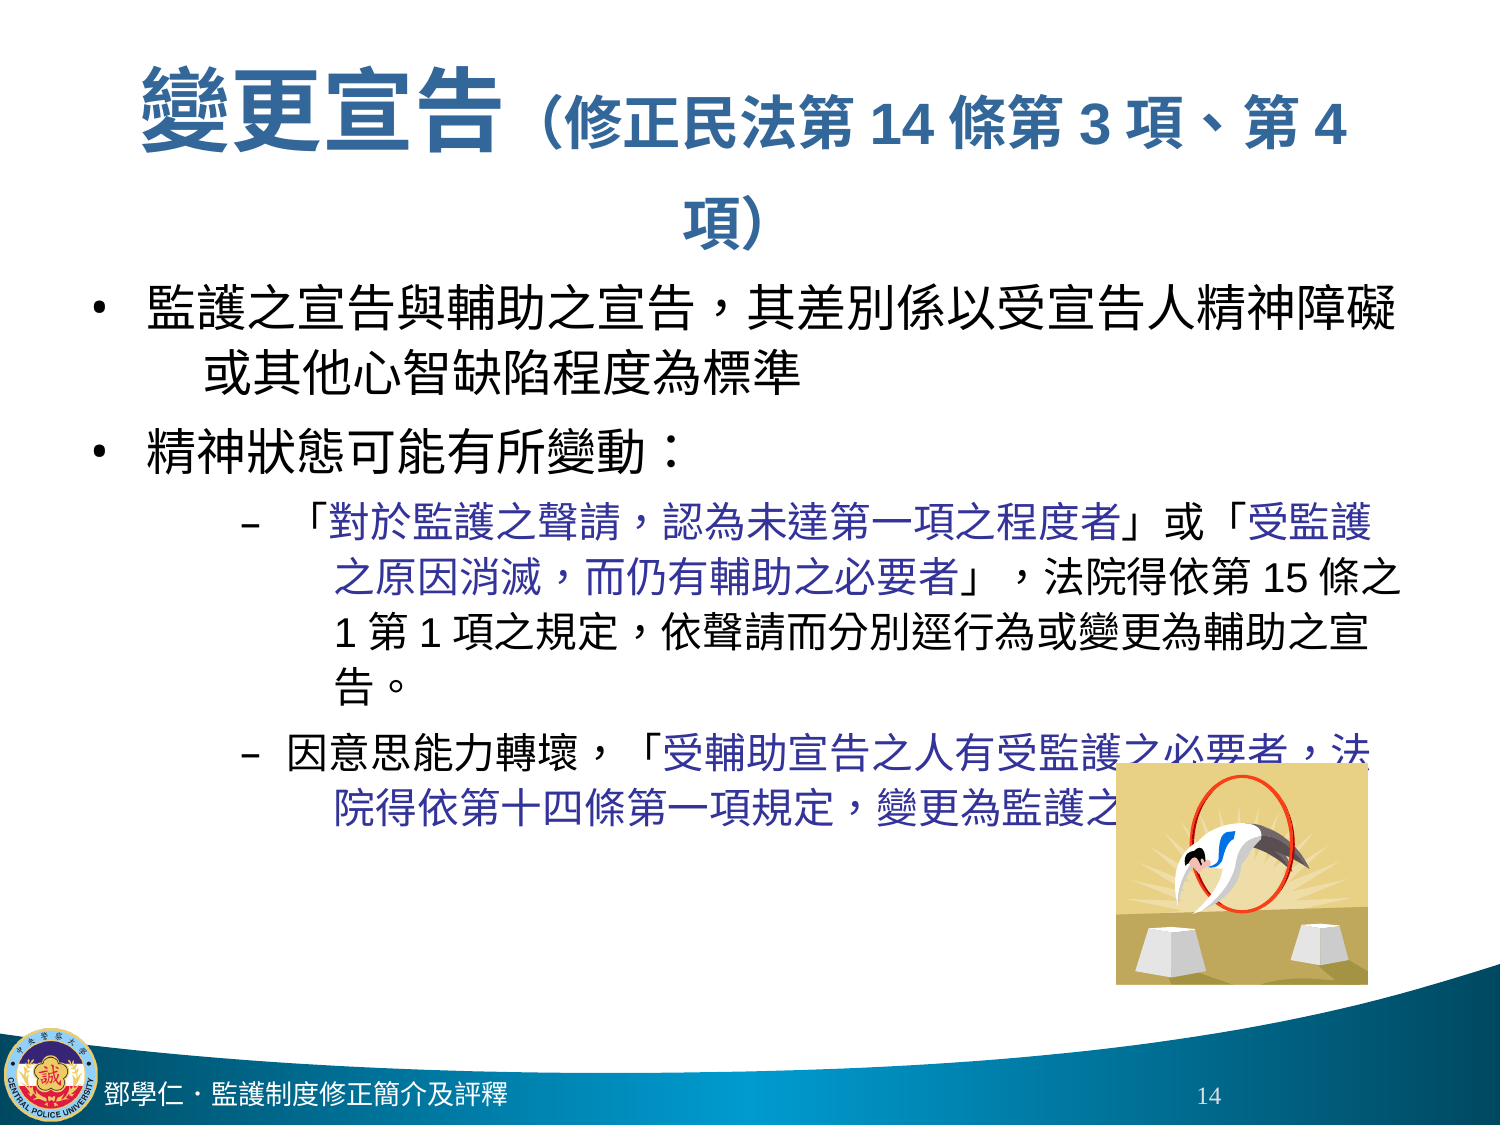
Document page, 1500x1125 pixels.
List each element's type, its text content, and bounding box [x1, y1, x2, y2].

title 變更宣告（修正民法第14條第3項、第4項） [75, 45, 1426, 233]
text_box [1181, 1046, 1500, 1125]
list 監護之宣告與輔助之宣告，其差別係以受宣告人精神障礙或其他心智缺陷程度為標準 精神狀態可能有所變動： 「對於監護之聲請，認為未達第一項之程度者」或「受監護之原因消滅，而仍有輔助之必要者」，法院得依第15條之1第1項之規定，依聲請而分別逕行為或變更為輔助之宣告。 因意思能力轉壞，「受輔助宣告之人有受監護之必要者，法院得依第十四條第一項規定，變更為監護之宣告。」 [75, 262, 1426, 1005]
picture [1116, 763, 1368, 985]
